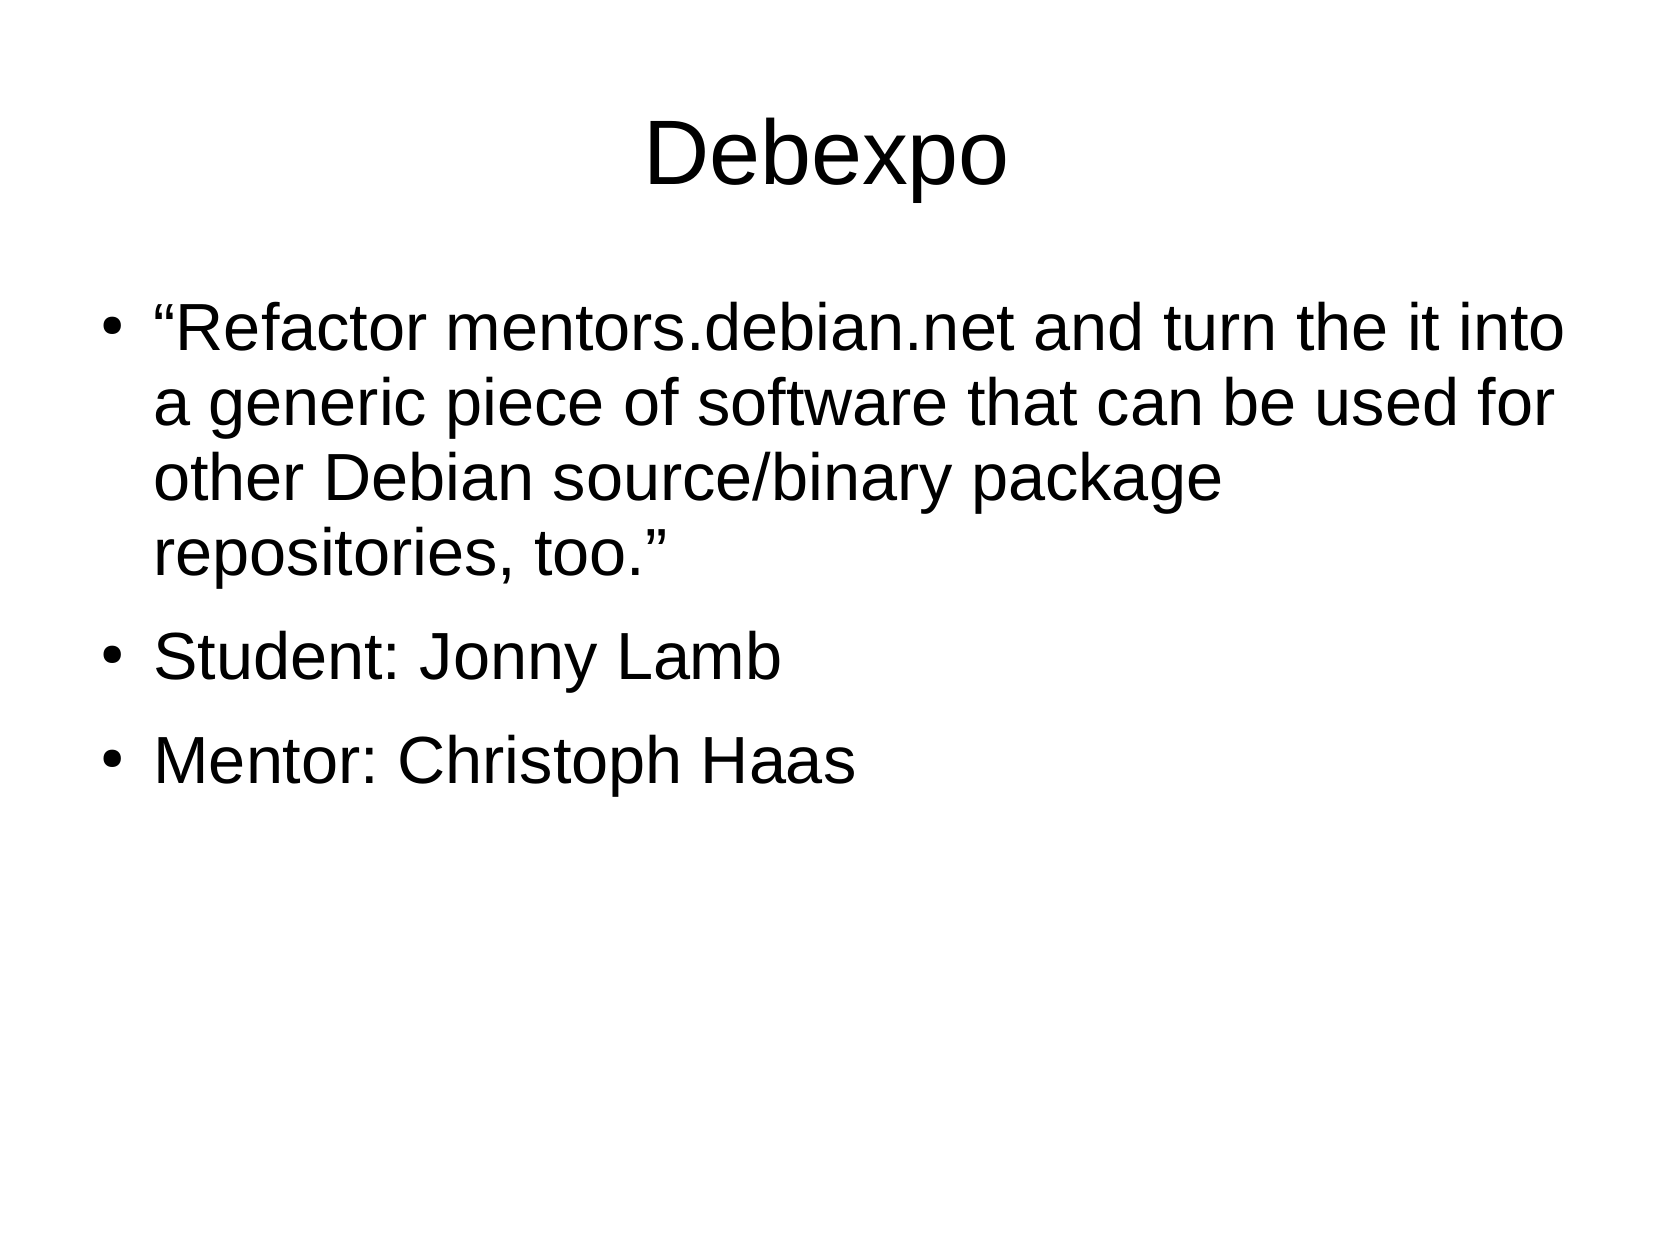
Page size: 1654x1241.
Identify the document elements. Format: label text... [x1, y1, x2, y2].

title Debexpo [82, 49, 1571, 257]
list “Refactor mentors.debian.net and turn the it into a generic piece of software that can be used for other Debian source/binary package repositories, too.” Student: Jonny Lamb Mentor: Christoph Haas [82, 290, 1571, 1109]
